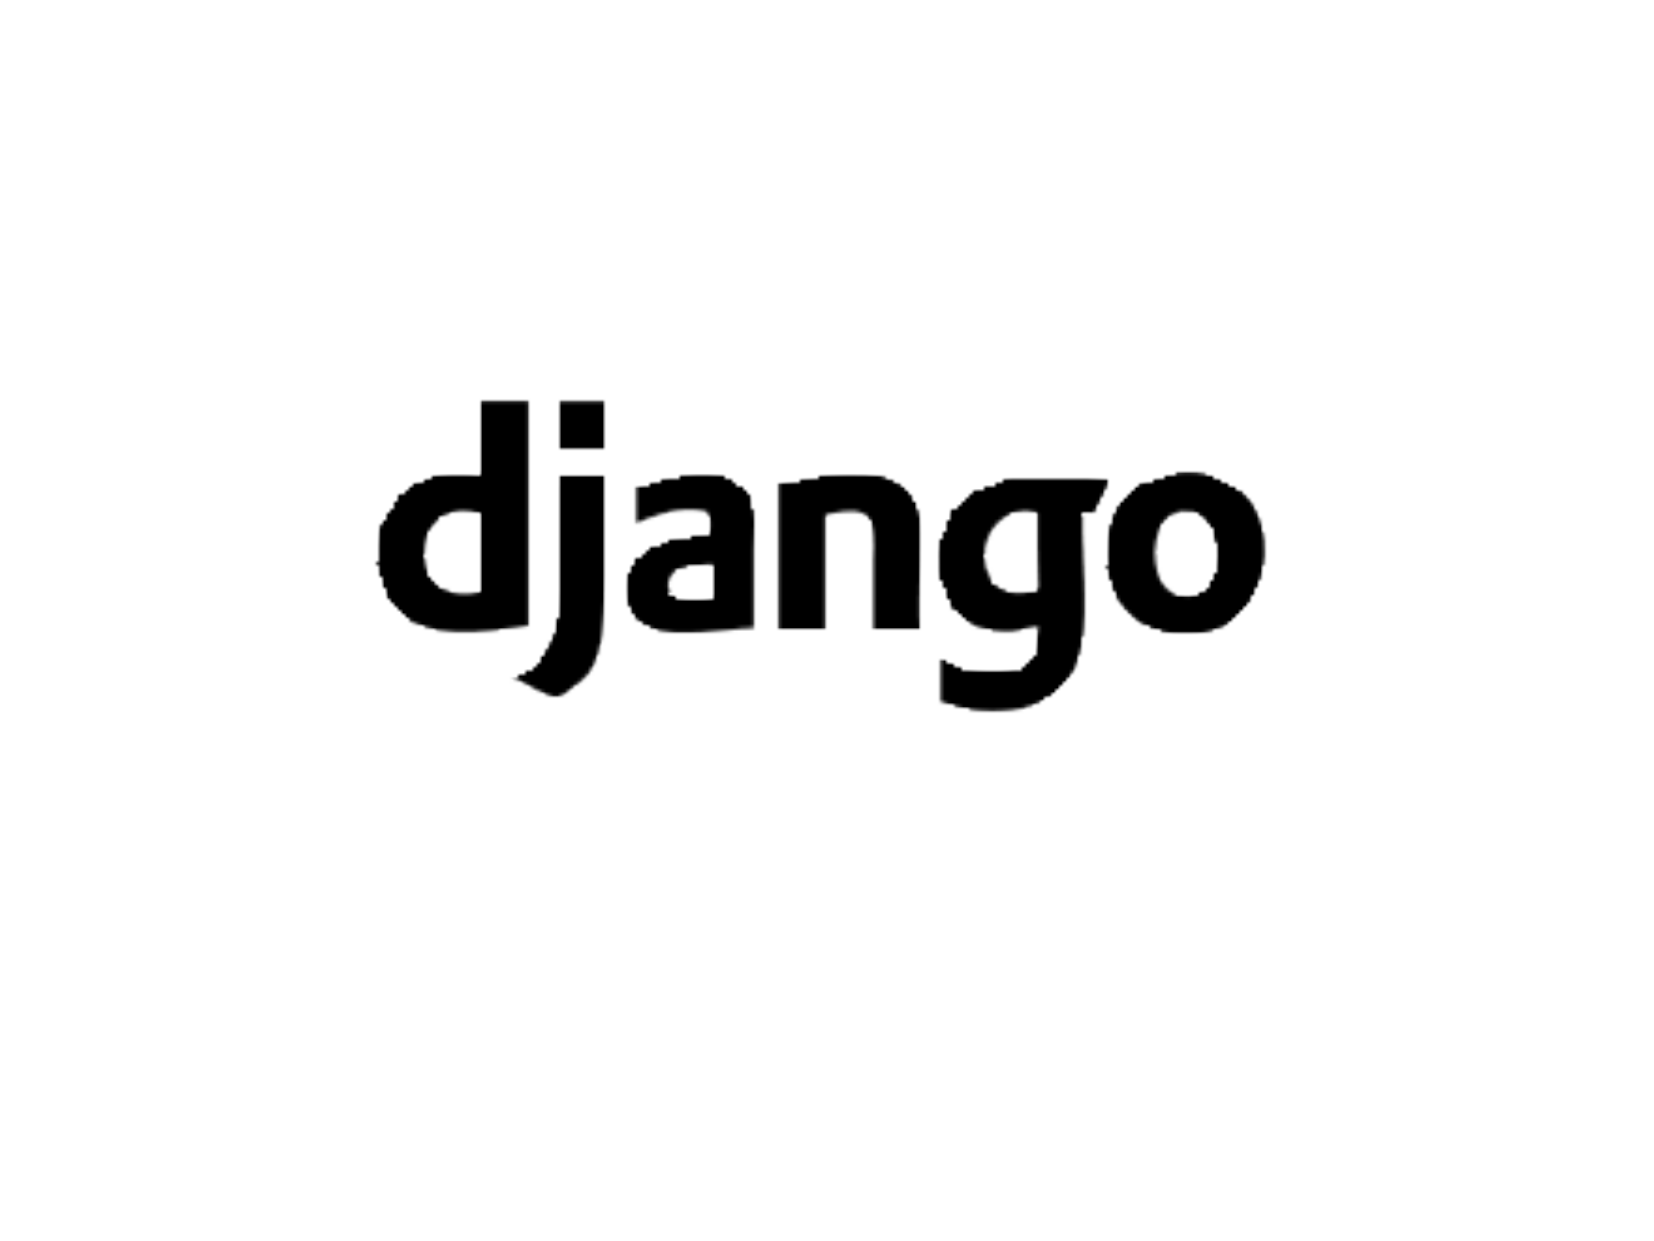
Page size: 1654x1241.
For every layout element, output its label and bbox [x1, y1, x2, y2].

picture [354, 394, 1290, 721]
